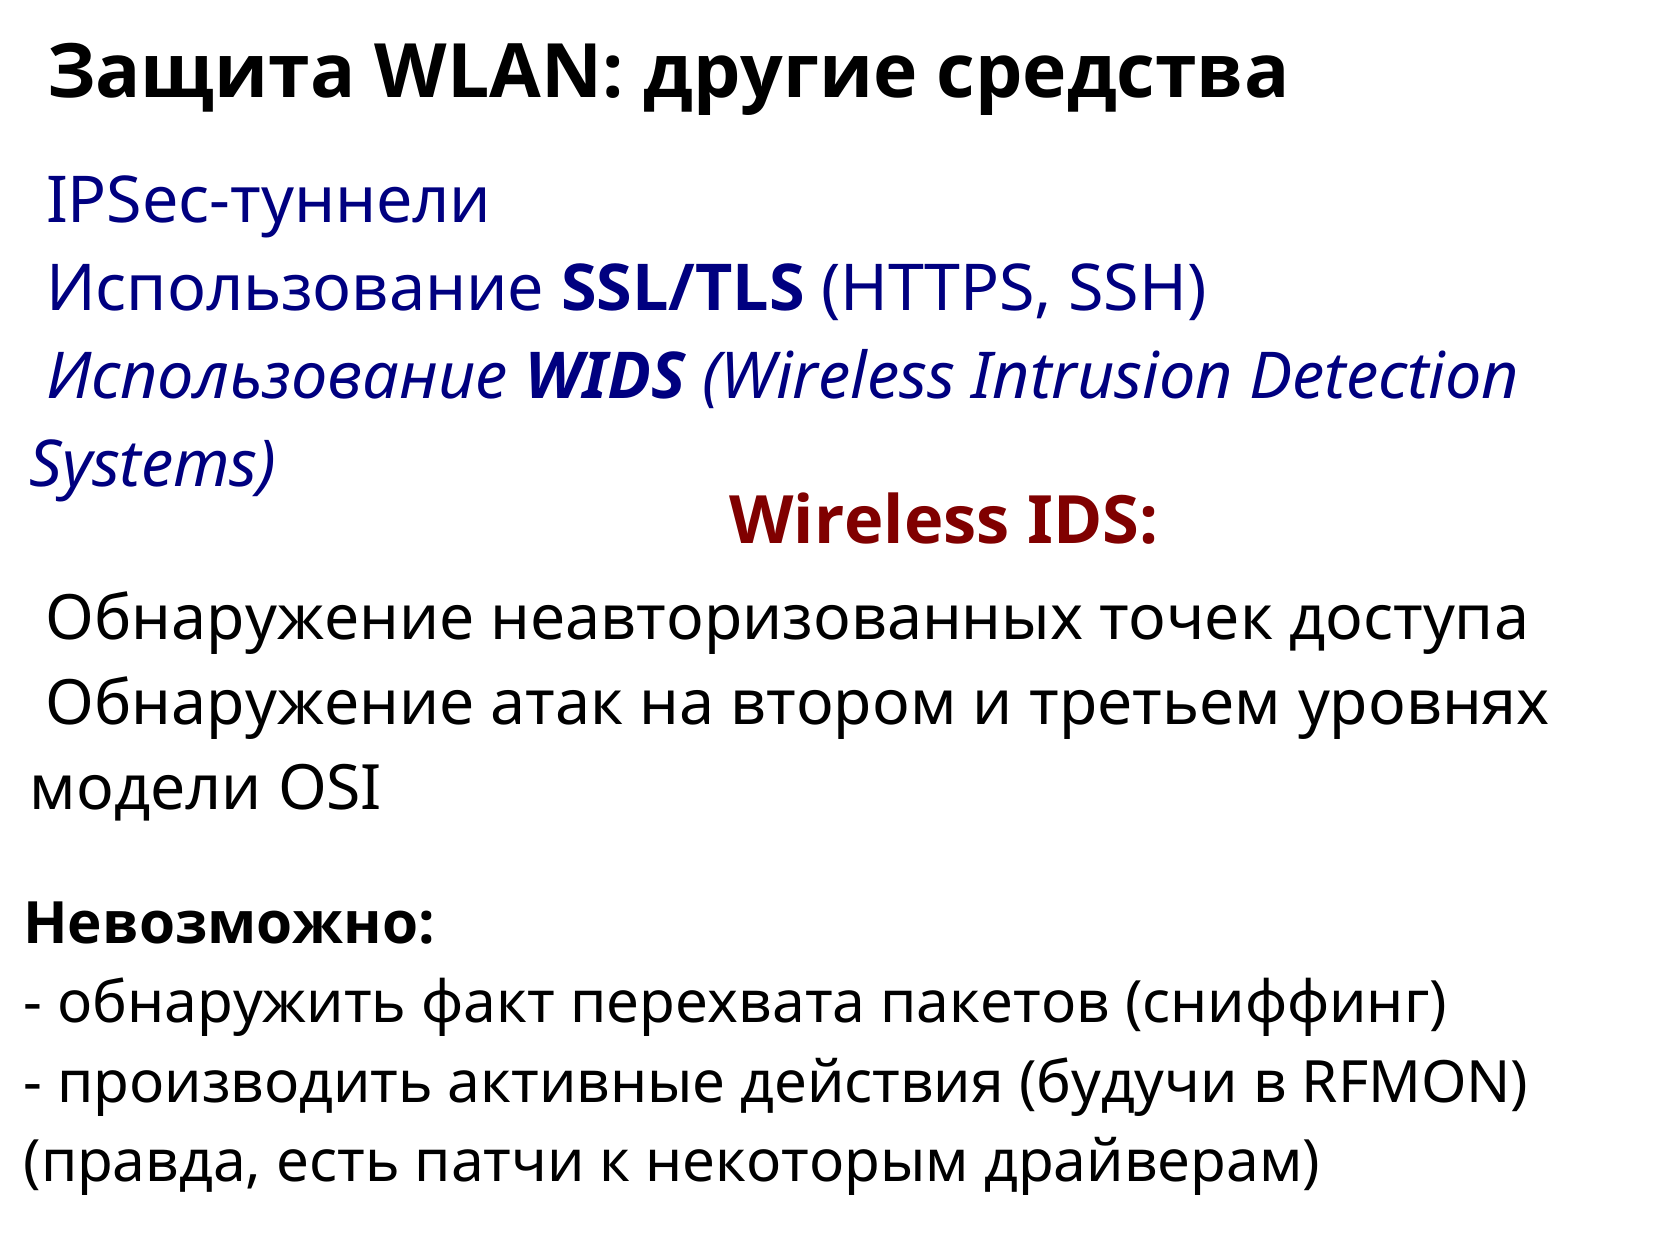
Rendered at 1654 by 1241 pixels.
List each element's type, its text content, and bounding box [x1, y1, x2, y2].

text_box IPSec-туннели Использование SSL/TLS (HTTPS, SSH) Использование WIDS (Wireless Intrusion Detection Systems) [29, 153, 1625, 502]
text_box Защита WLAN: другие средства [47, 17, 1595, 110]
text_box Wireless IDS: [729, 472, 1241, 554]
text_box Невозможно: - обнаружить факт перехвата пакетов (сниффинг) - производить активные действия (будучи в RFMON) (правда, есть патчи к некоторым драйверам) [23, 881, 1648, 1165]
text_box Обнаружение неавторизованных точек доступа Обнаружение атак на втором и третьем уровнях модели OSI [29, 572, 1654, 801]
